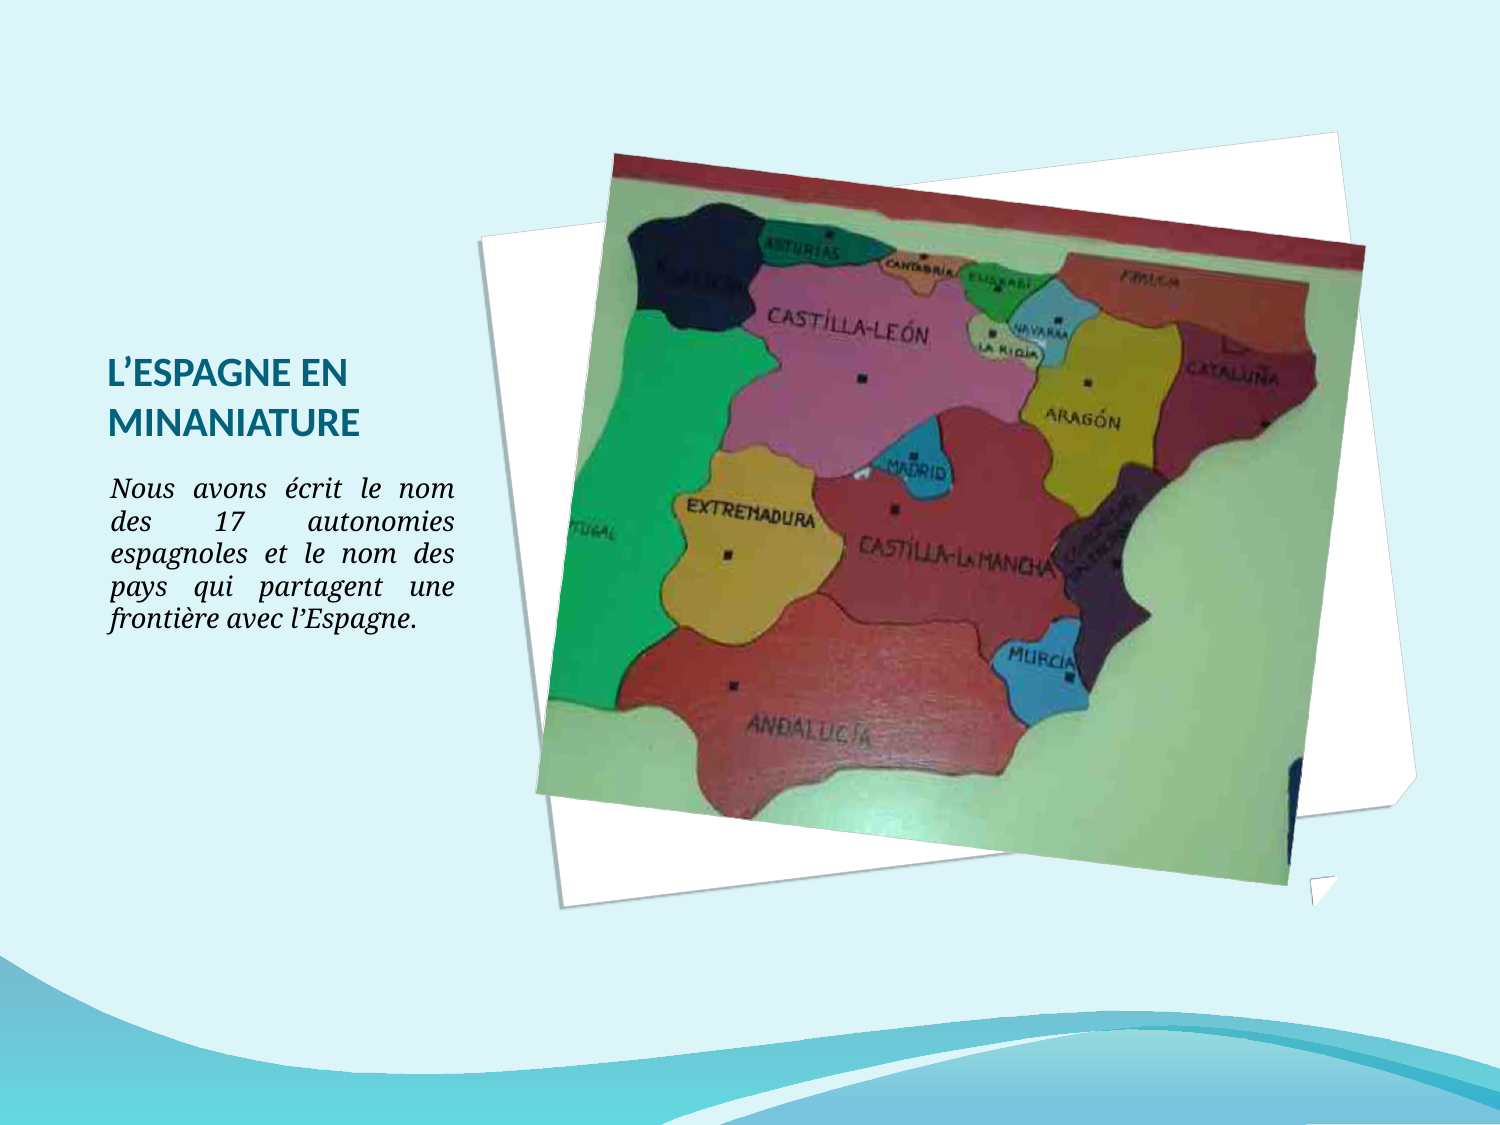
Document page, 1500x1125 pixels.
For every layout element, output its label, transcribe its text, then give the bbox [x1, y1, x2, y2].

picture [535, 153, 1366, 886]
list Nous avons écrit le nom des 17 autonomies espagnoles et le nom des pays qui partagent une frontière avec l’Espagne. [99, 464, 463, 822]
title L’ESPAGNE EN MINANIATURE [99, 193, 463, 453]
